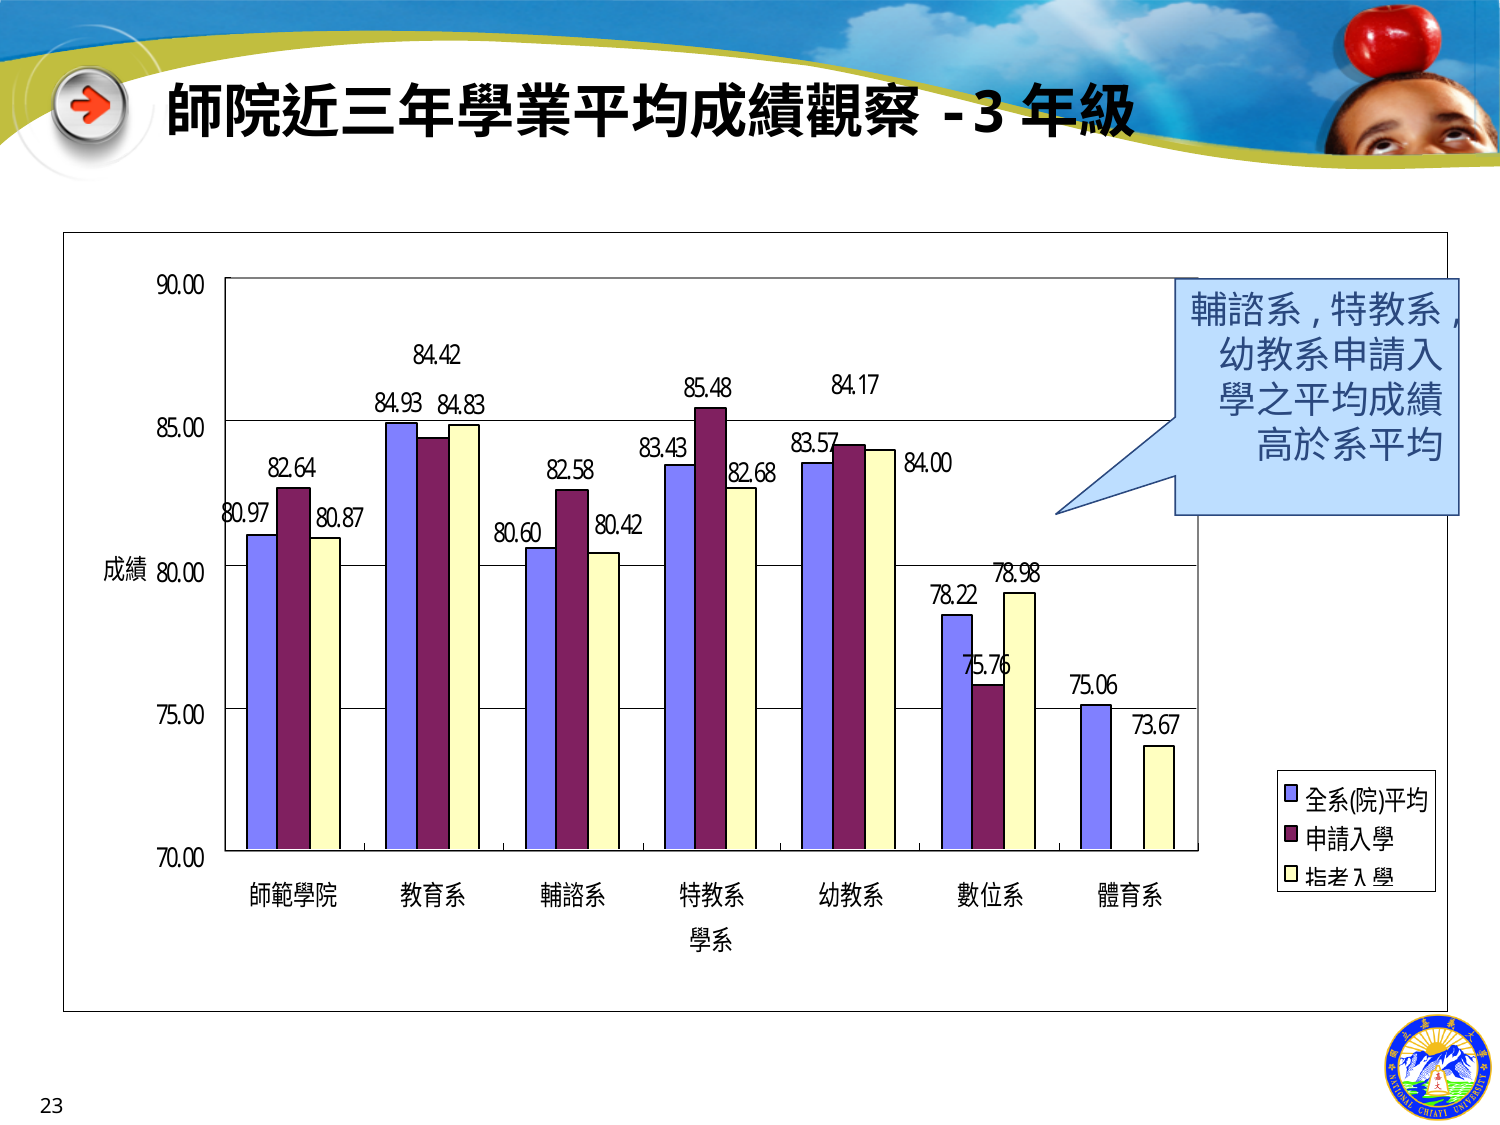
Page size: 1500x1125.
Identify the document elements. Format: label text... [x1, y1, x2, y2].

text_box 輔諮系,特教系,幼教系申請入學之平均成績高於系平均 [1055, 278, 1459, 516]
title 師院近三年學業平均成績觀察-3年級 [150, 62, 1176, 155]
text_box [24, 1084, 376, 1125]
chart [53, 220, 1459, 1024]
